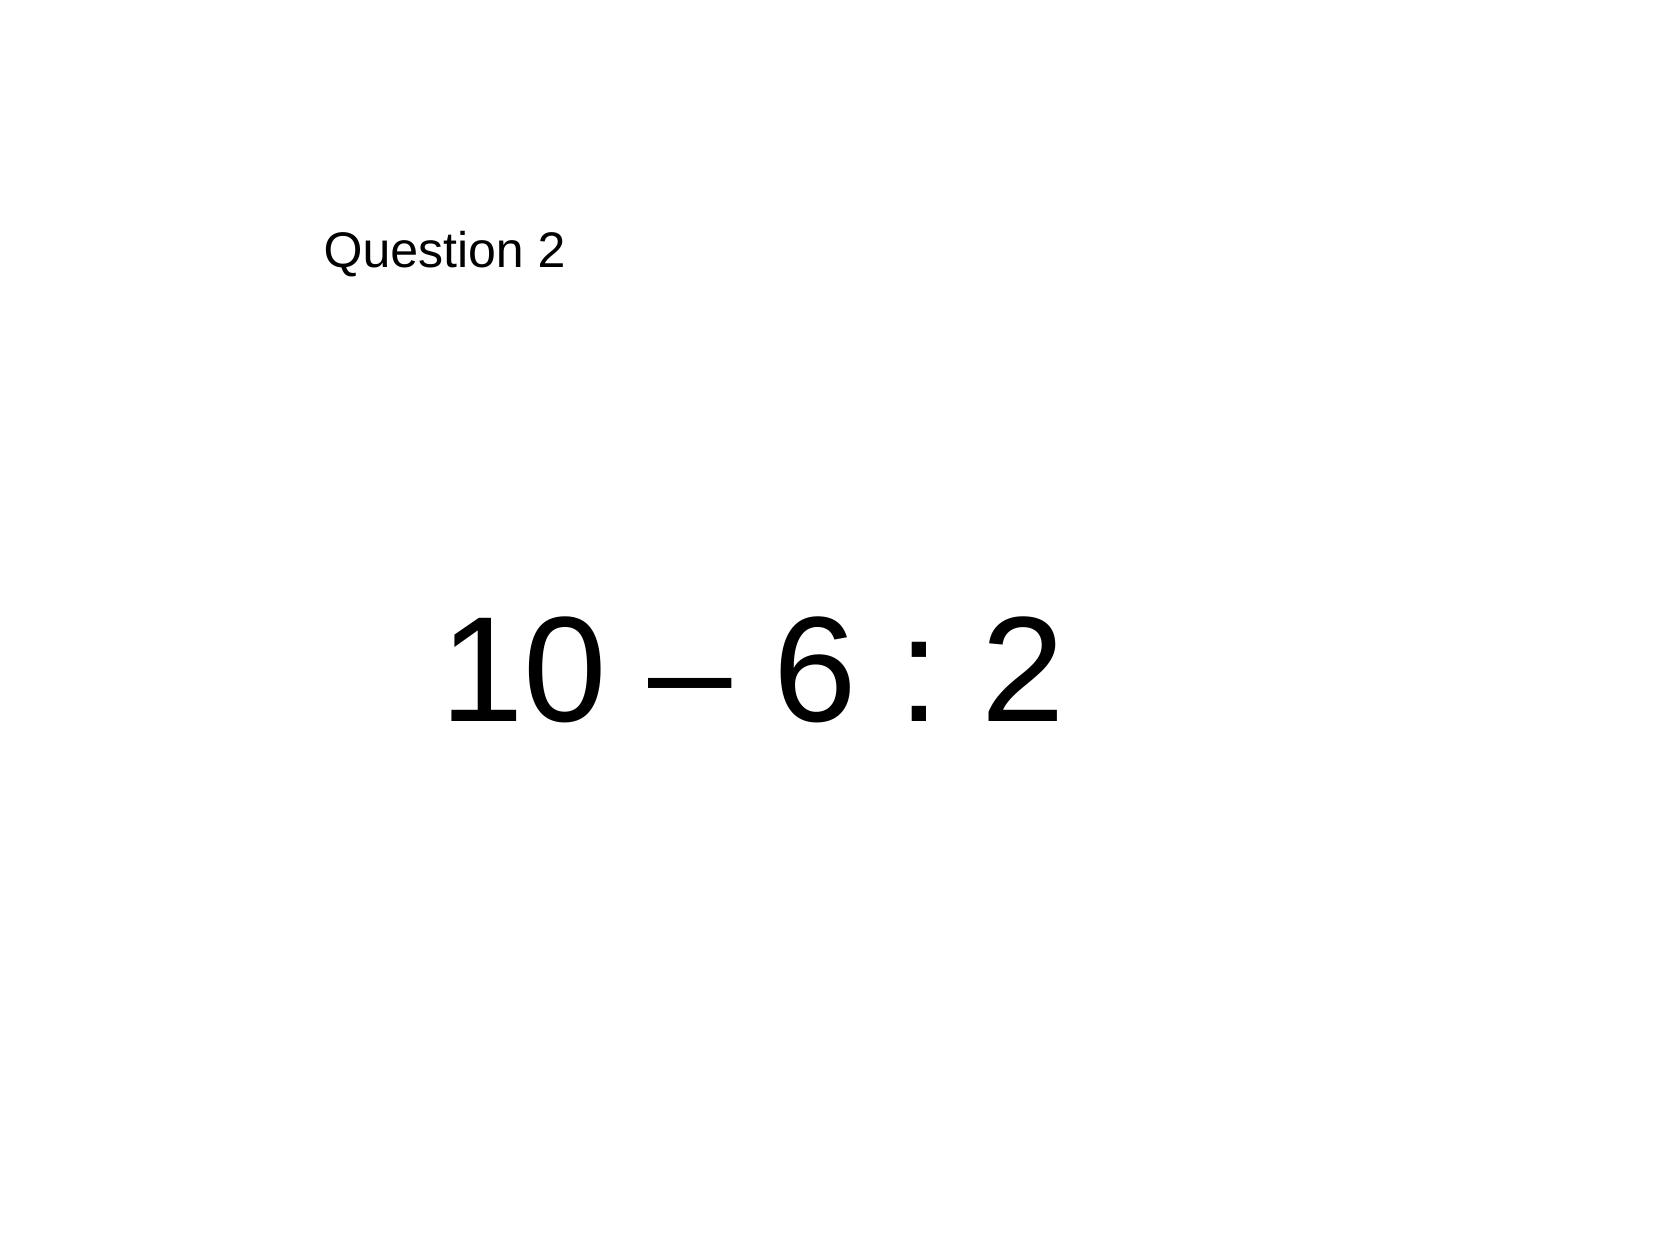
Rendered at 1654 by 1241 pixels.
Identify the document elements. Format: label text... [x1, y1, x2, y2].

text_box 10 – 6 : 2 [425, 578, 1082, 762]
text_box Question 2 [309, 214, 581, 286]
